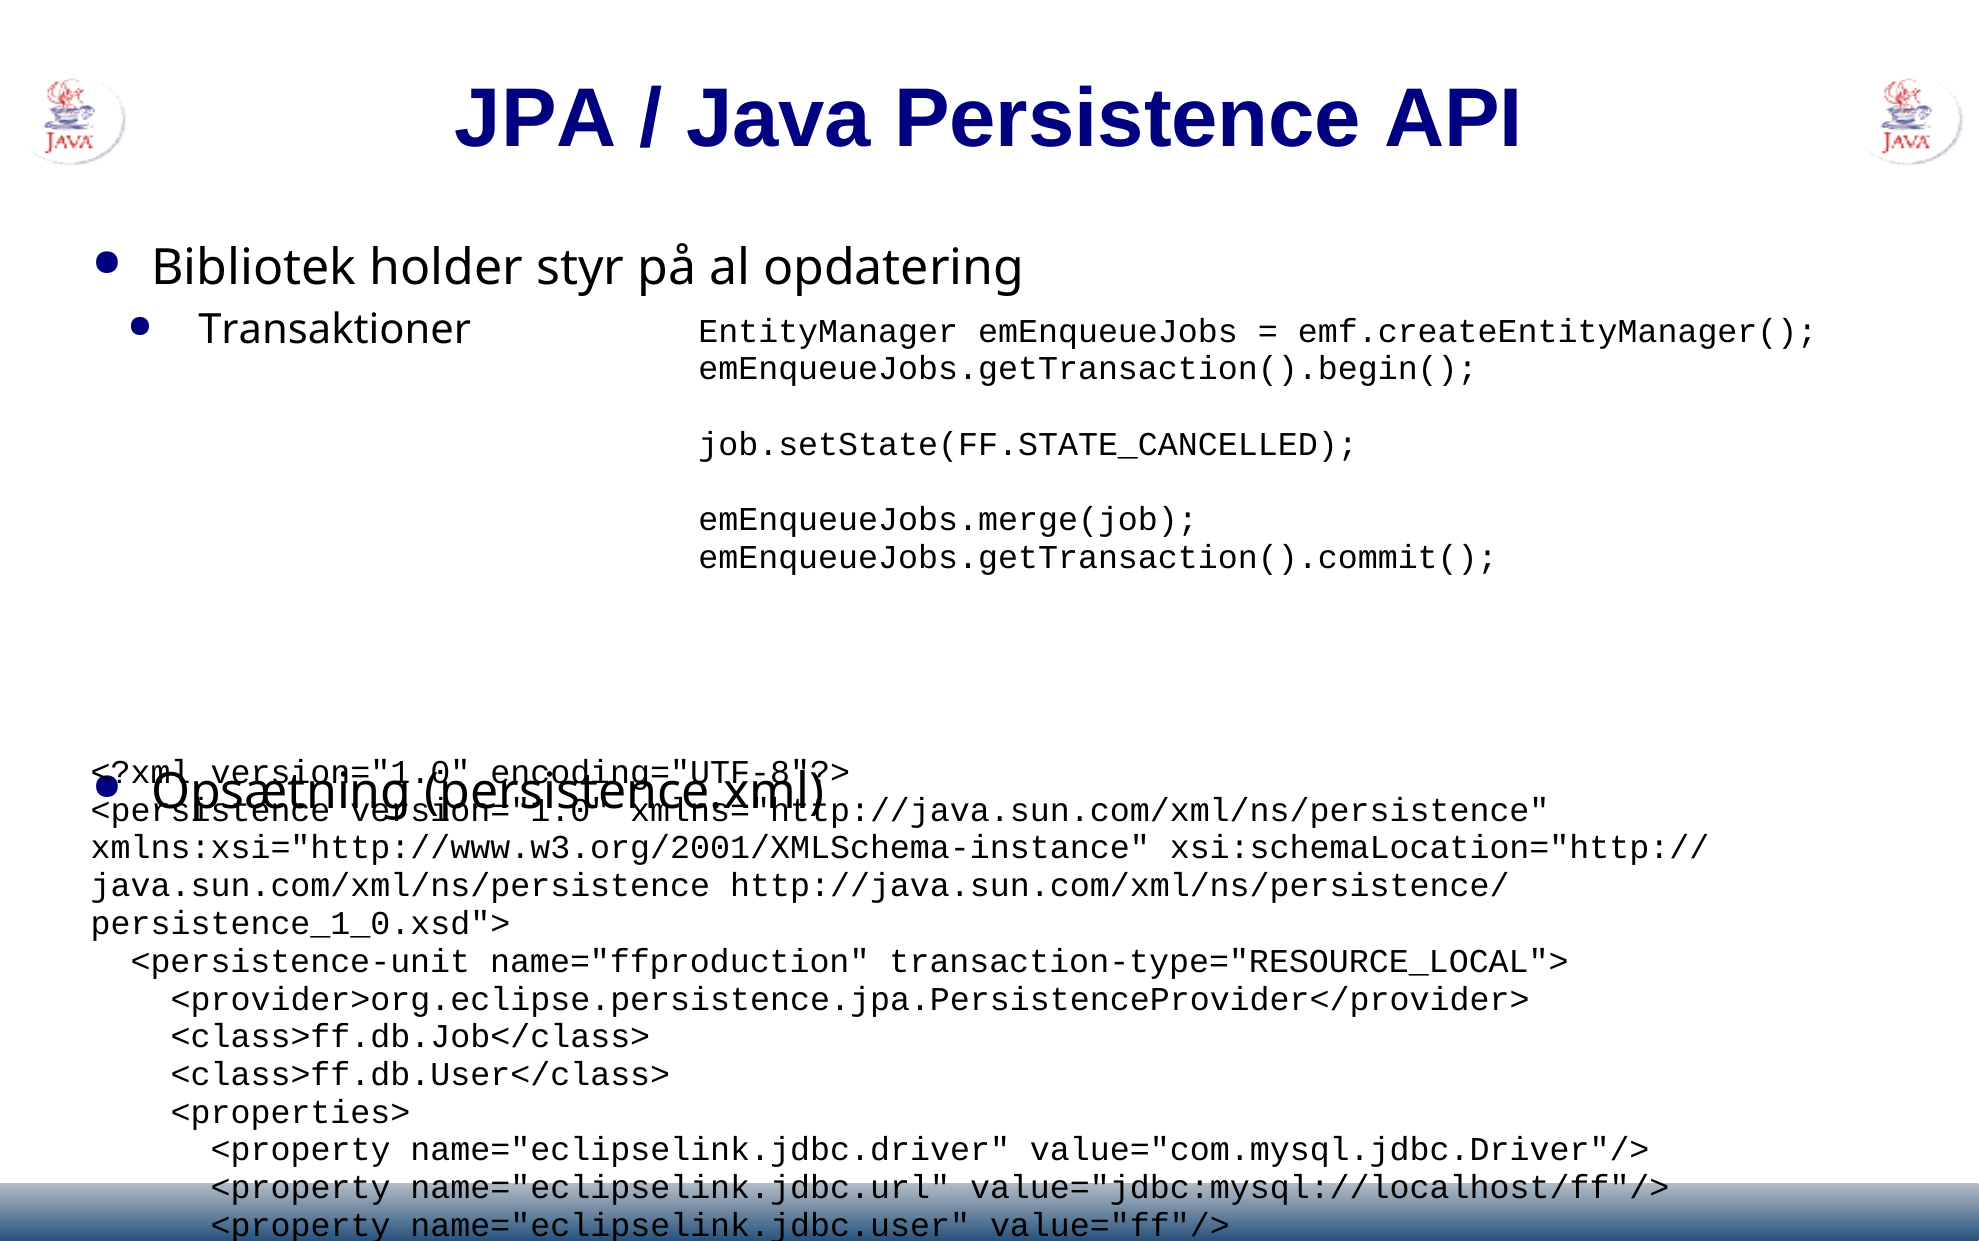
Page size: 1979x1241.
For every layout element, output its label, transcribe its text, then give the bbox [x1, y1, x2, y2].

list Bibliotek holder styr på al opdatering Transaktioner Opsætning (persistence.xml) [92, 230, 1881, 755]
title JPA / Java Persistence API [126, 14, 1853, 222]
text_box EntityManager emEnqueueJobs = emf.createEntityManager(); emEnqueueJobs.getTransaction().begin(); job.setState(FF.STATE_CANCELLED); emEnqueueJobs.merge(job); emEnqueueJobs.getTransaction().commit(); [618, 314, 1869, 755]
picture [12, 71, 126, 169]
text_box <?xml version="1.0" encoding="UTF-8"?> <persistence version="1.0" xmlns="http://java.sun.com/xml/ns/persistence" xmlns:xsi="http://www.w3.org/2001/XMLSchema-instance" xsi:schemaLocation="http://java.sun.com/xml/ns/persistence http://java.sun.com/xml/ns/persistence/persistence_1_0.xsd"> <persistence-unit name="ffproduction" transaction-type="RESOURCE_LOCAL"> <provider>org.eclipse.persistence.jpa.PersistenceProvider</provider> <class>ff.db.Job</class> <class>ff.db.User</class> <properties> <property name="eclipselink.jdbc.driver" value="com.mysql.jdbc.Driver"/> <property name="eclipselink.jdbc.url" value="jdbc:mysql://localhost/ff"/> <property name="eclipselink.jdbc.user" value="ff"/> [90, 755, 1915, 1241]
picture [1853, 71, 1968, 169]
